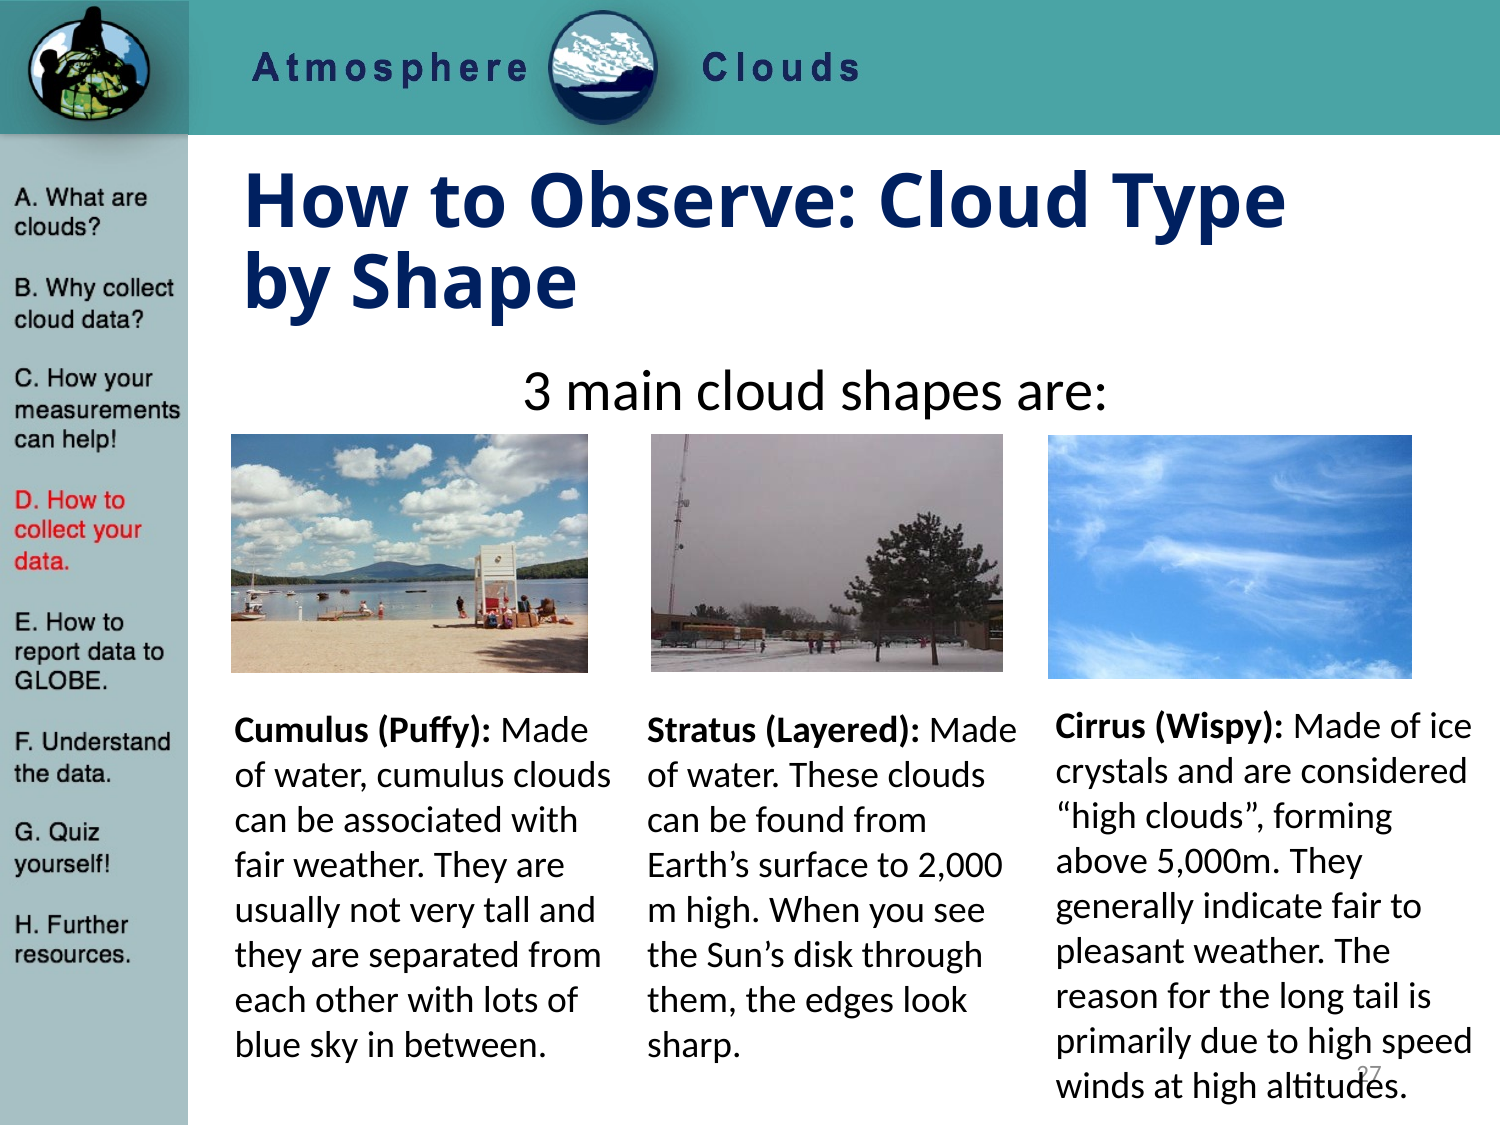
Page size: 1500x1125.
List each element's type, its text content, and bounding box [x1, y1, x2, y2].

picture [0, 0, 1500, 1125]
picture [231, 434, 588, 673]
text_box Cumulus (Puffy): Made of water, cumulus clouds can be associated with fair weather. They are usually not very tall and they are separated from each other with lots of blue sky in between. [219, 697, 632, 1073]
list 3 main cloud shapes are: [231, 352, 1401, 474]
picture [651, 434, 1003, 672]
text_box Stratus (Layered): Made of water. These clouds can be found from Earth’s surface to 2,000 m high. When you see the Sun’s disk through them, the edges look sharp. [632, 697, 1040, 1073]
picture [1048, 435, 1412, 679]
title How to Observe: Cloud Type by Shape [228, 155, 1397, 333]
text_box Cirrus (Wispy): Made of ice crystals and are considered “high clouds”, forming above 5,000m. They generally indicate fair to pleasant weather. The reason for the long tail is primarily due to high speed winds at high altitudes. [1040, 693, 1497, 1114]
